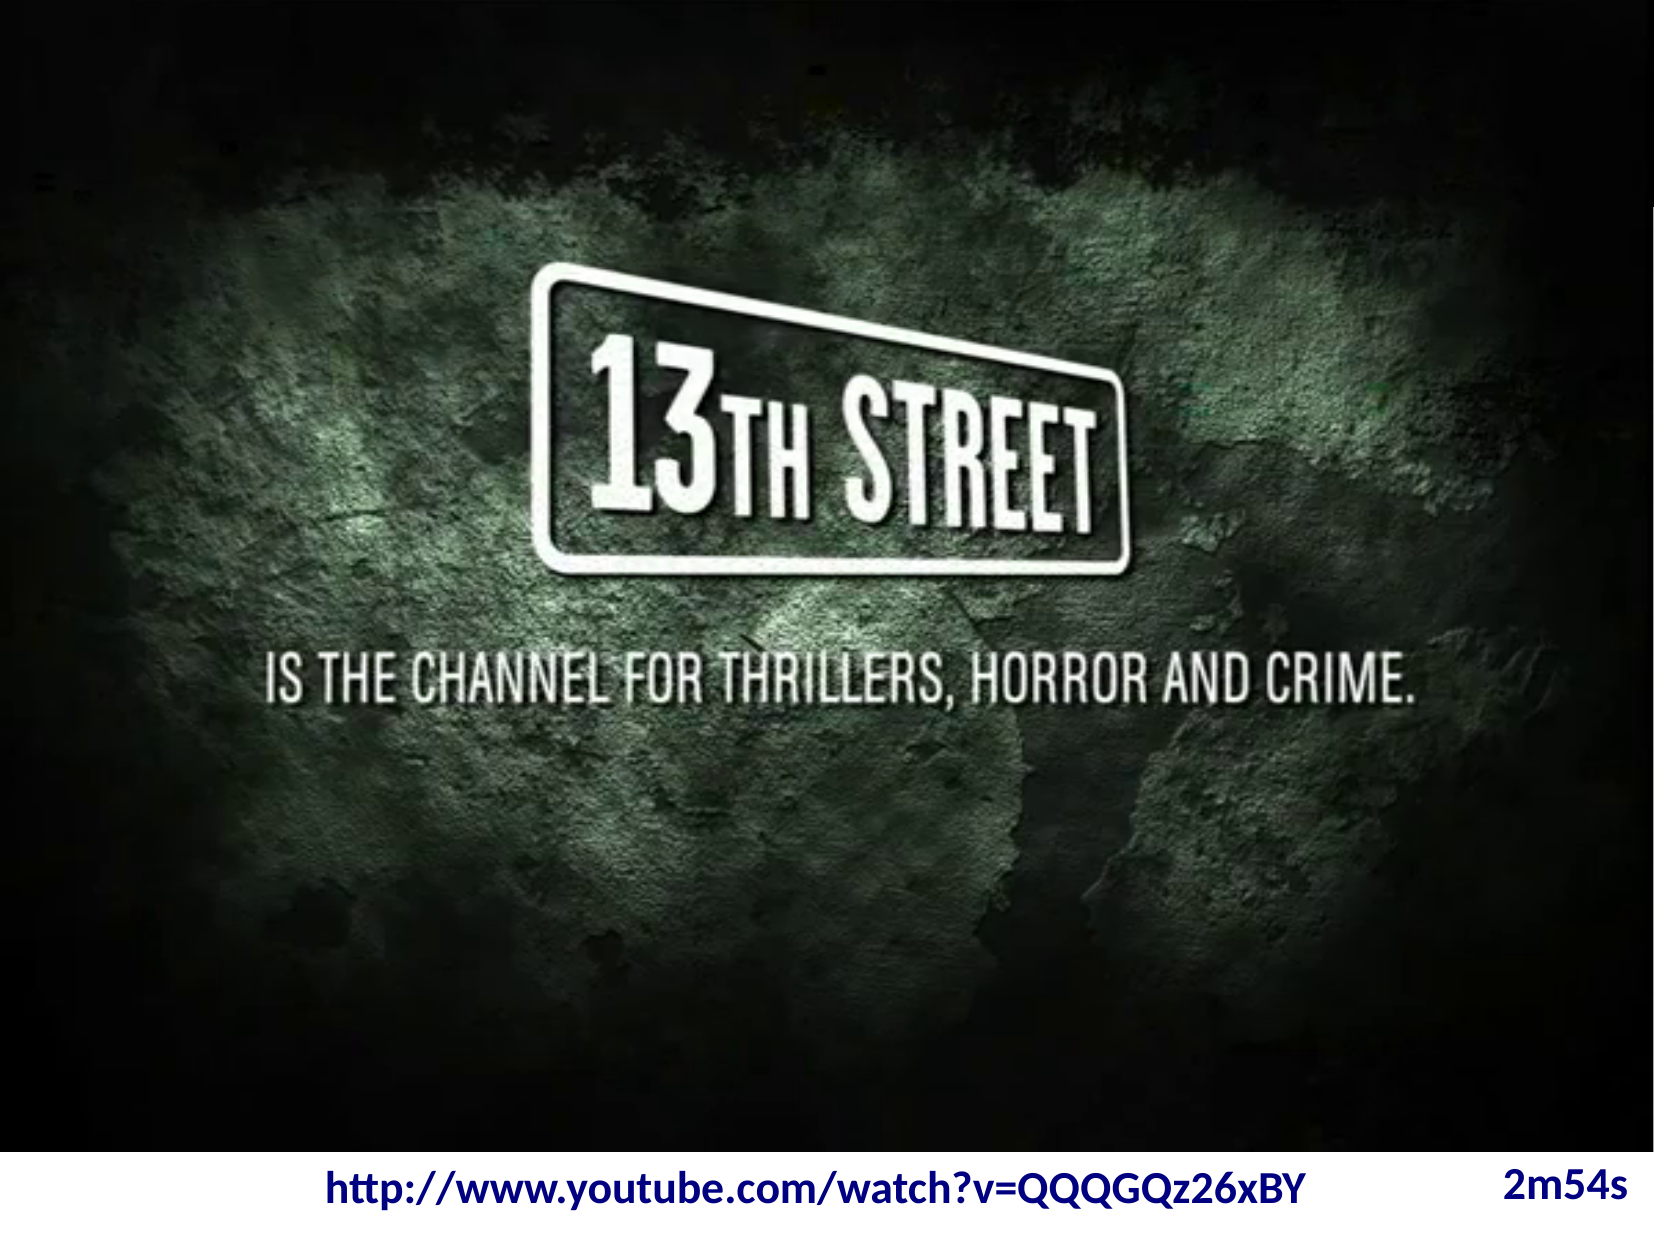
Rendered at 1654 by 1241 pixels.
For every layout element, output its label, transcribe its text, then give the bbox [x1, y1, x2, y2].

text_box http://www.youtube.com/watch?v=QQQGQz26xBY [310, 1161, 1344, 1233]
picture [0, 0, 1654, 1152]
text_box 2m54s [1488, 1157, 1644, 1229]
